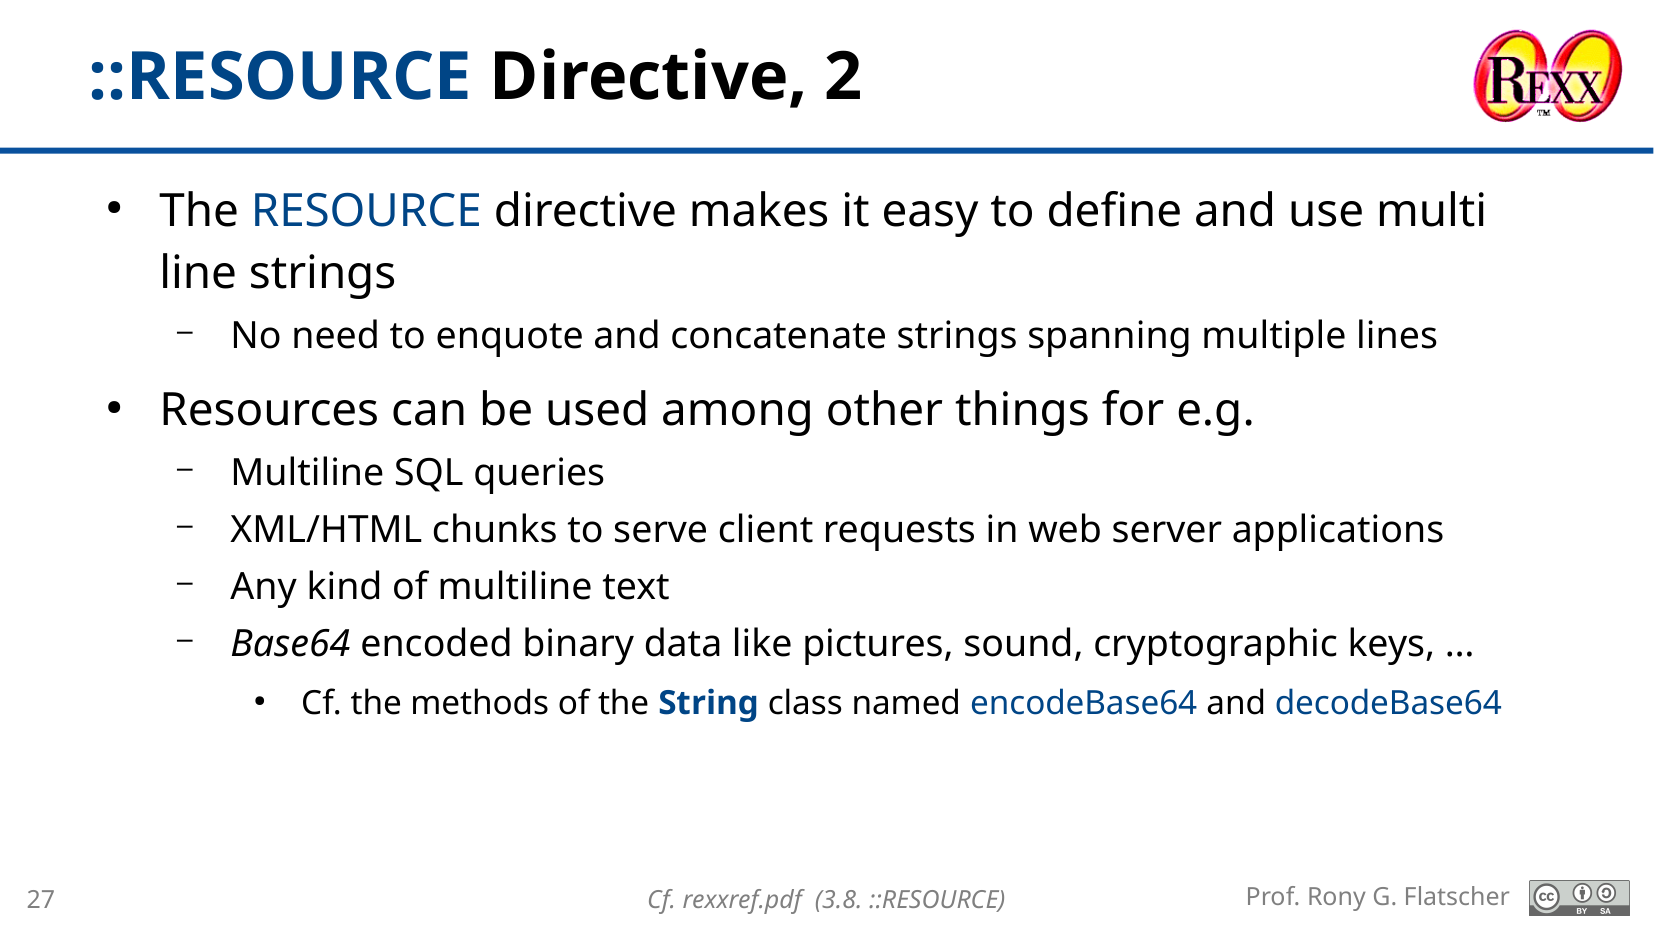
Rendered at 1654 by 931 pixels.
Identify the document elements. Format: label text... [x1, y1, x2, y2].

title ::RESOURCE Directive, 2 [29, 0, 1654, 148]
text_box Cf. rexxref.pdf (3.8. ::RESOURCE) [0, 874, 1654, 922]
list The RESOURCE directive makes it easy to define and use multi line strings No need to enquote and concatenate strings spanning multiple lines Resources can be used among other things for e.g. Multiline SQL queries XML/HTML chunks to serve client requests in web server applications Any kind of multiline text Base64 encoded binary data like pictures, sound, cryptographic keys, … Cf. the methods of the String class named encodeBase64 and decodeBase64 [88, 177, 1577, 857]
